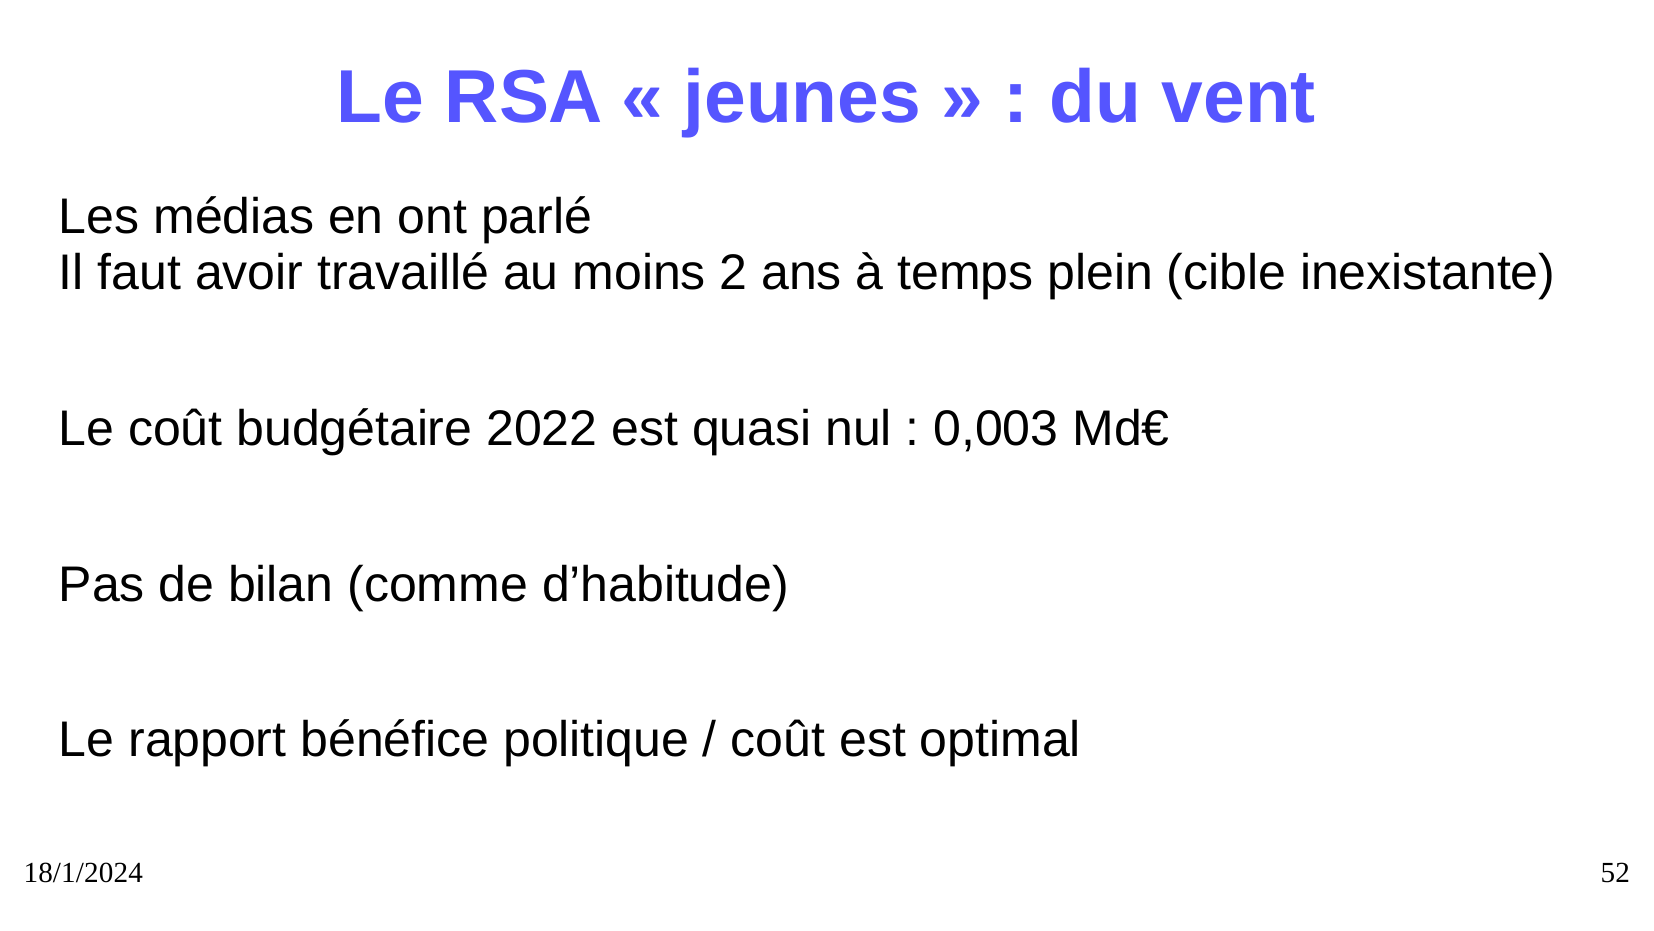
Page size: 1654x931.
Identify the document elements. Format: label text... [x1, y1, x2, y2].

list Les médias en ont parlé Il faut avoir travaillé au moins 2 ans à temps plein (cible inexistante) Le coût budgétaire 2022 est quasi nul : 0,003 Md€ Pas de bilan (comme d’habitude) Le rapport bénéfice politique / coût est optimal [59, 188, 1595, 800]
title Le RSA « jeunes » : du vent [82, 37, 1571, 156]
